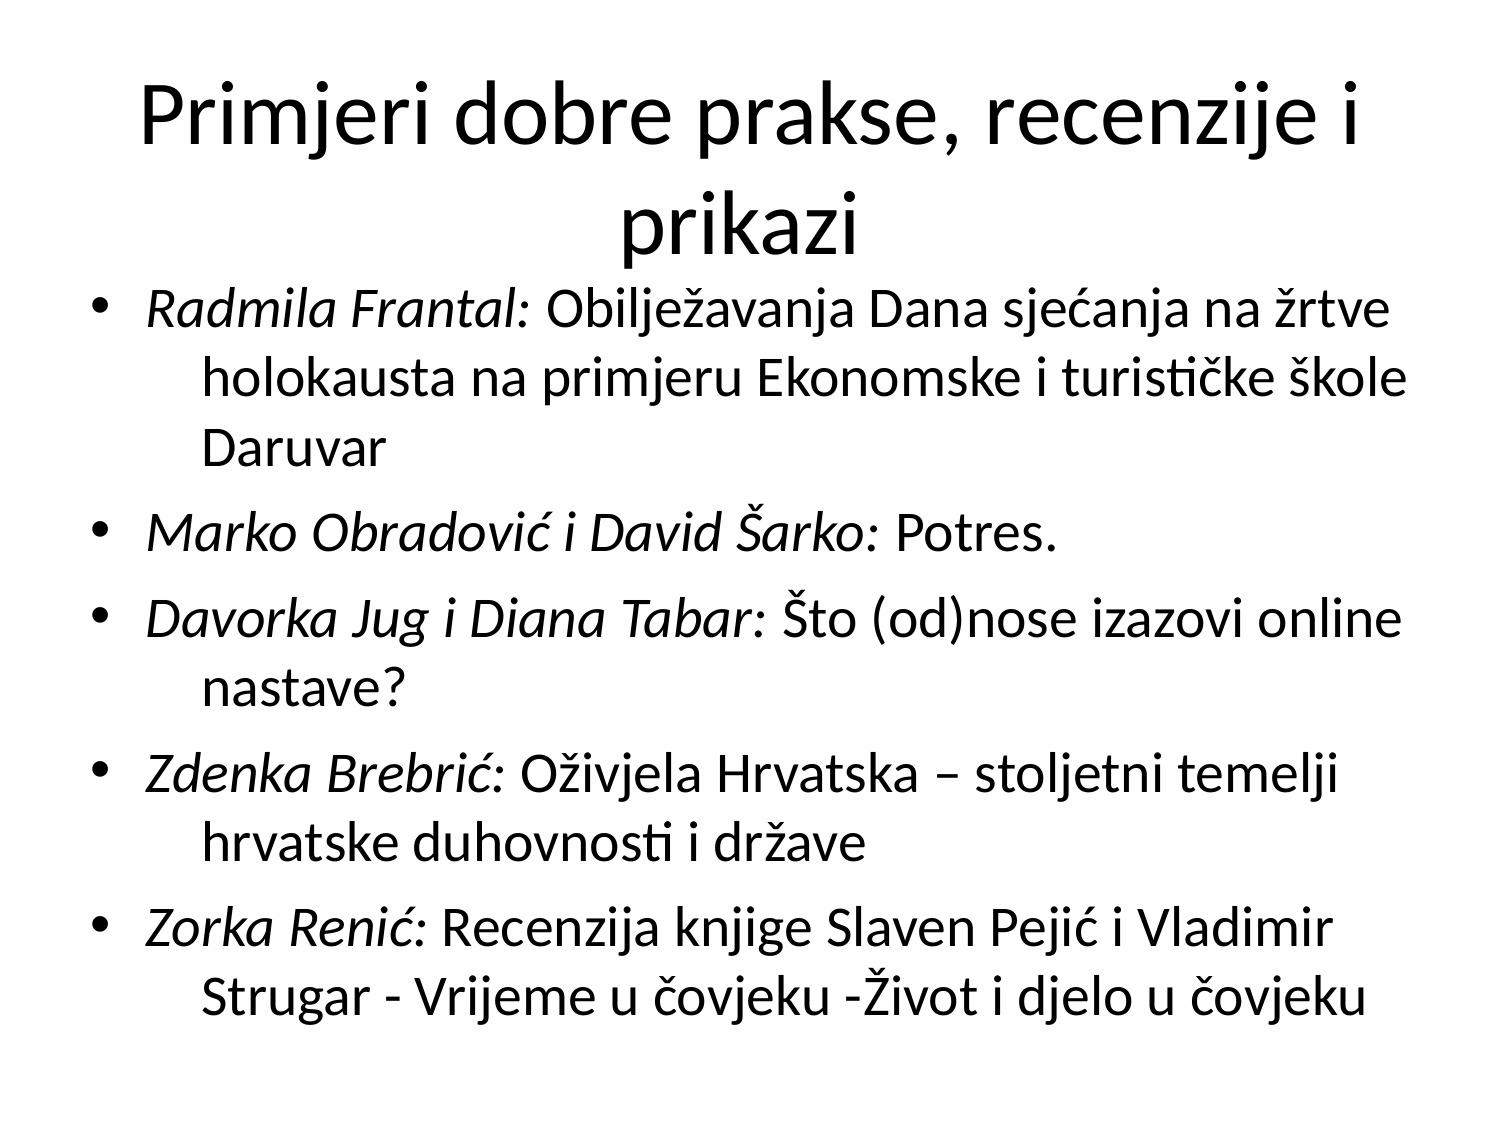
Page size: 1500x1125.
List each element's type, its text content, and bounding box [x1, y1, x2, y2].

list Radmila Frantal: Obilježavanja Dana sjećanja na žrtve holokausta na primjeru Ekonomske i turističke škole Daruvar Marko Obradović i David Šarko: Potres. Davorka Jug i Diana Tabar: Što (od)nose izazovi online nastave? Zdenka Brebrić: Oživjela Hrvatska – stoljetni temelji hrvatske duhovnosti i države Zorka Renić: Recenzija knjige Slaven Pejić i Vladimir Strugar - Vrijeme u čovjeku -Život i djelo u čovjeku [75, 262, 1426, 1037]
title Primjeri dobre prakse, recenzije i prikazi [75, 45, 1426, 233]
